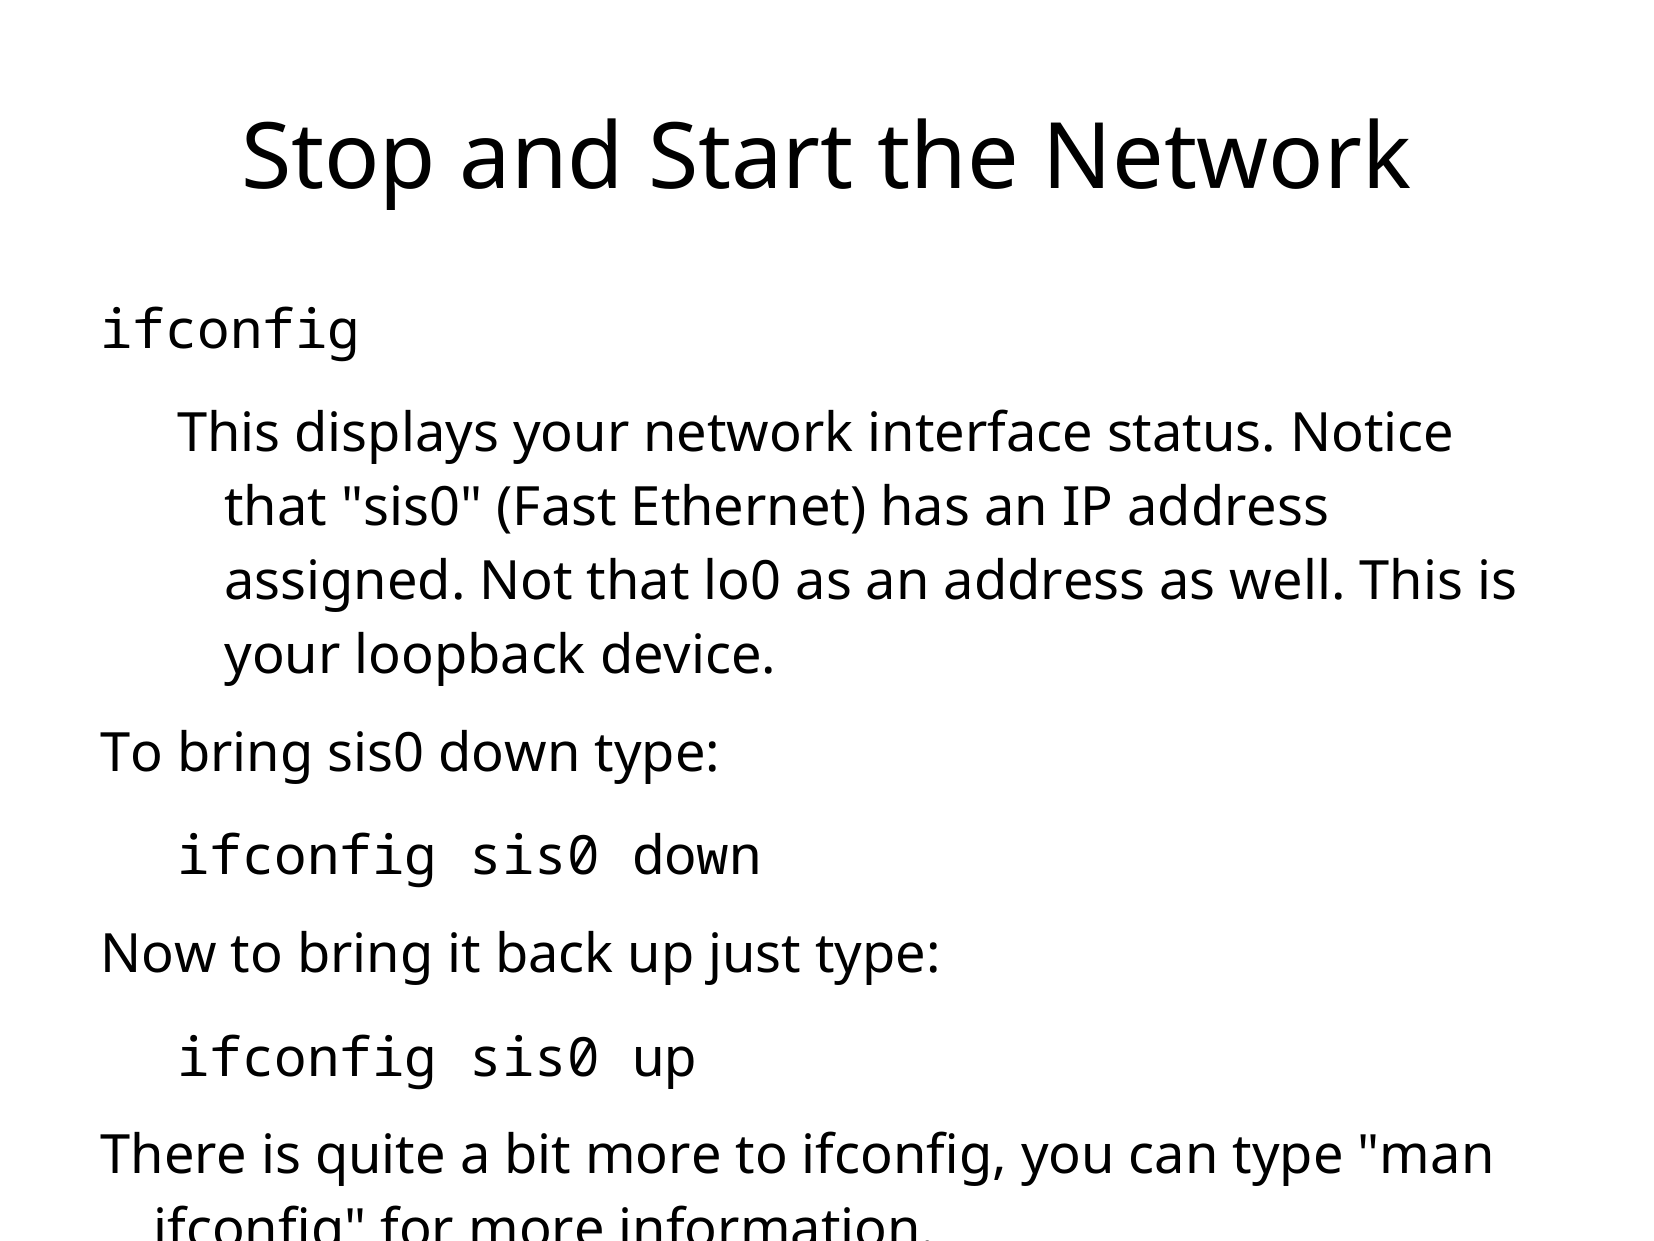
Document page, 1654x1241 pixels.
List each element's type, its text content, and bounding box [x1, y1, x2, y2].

list ifconfig This displays your network interface status. Notice that "sis0" (Fast Ethernet) has an IP address assigned. Not that lo0 as an address as well. This is your loopback device. To bring sis0 down type: ifconfig sis0 down Now to bring it back up just type: ifconfig sis0 up There is quite a bit more to ifconfig, you can type "man ifconfig" for more information. [82, 290, 1571, 1159]
title Stop and Start the Network [82, 49, 1571, 257]
